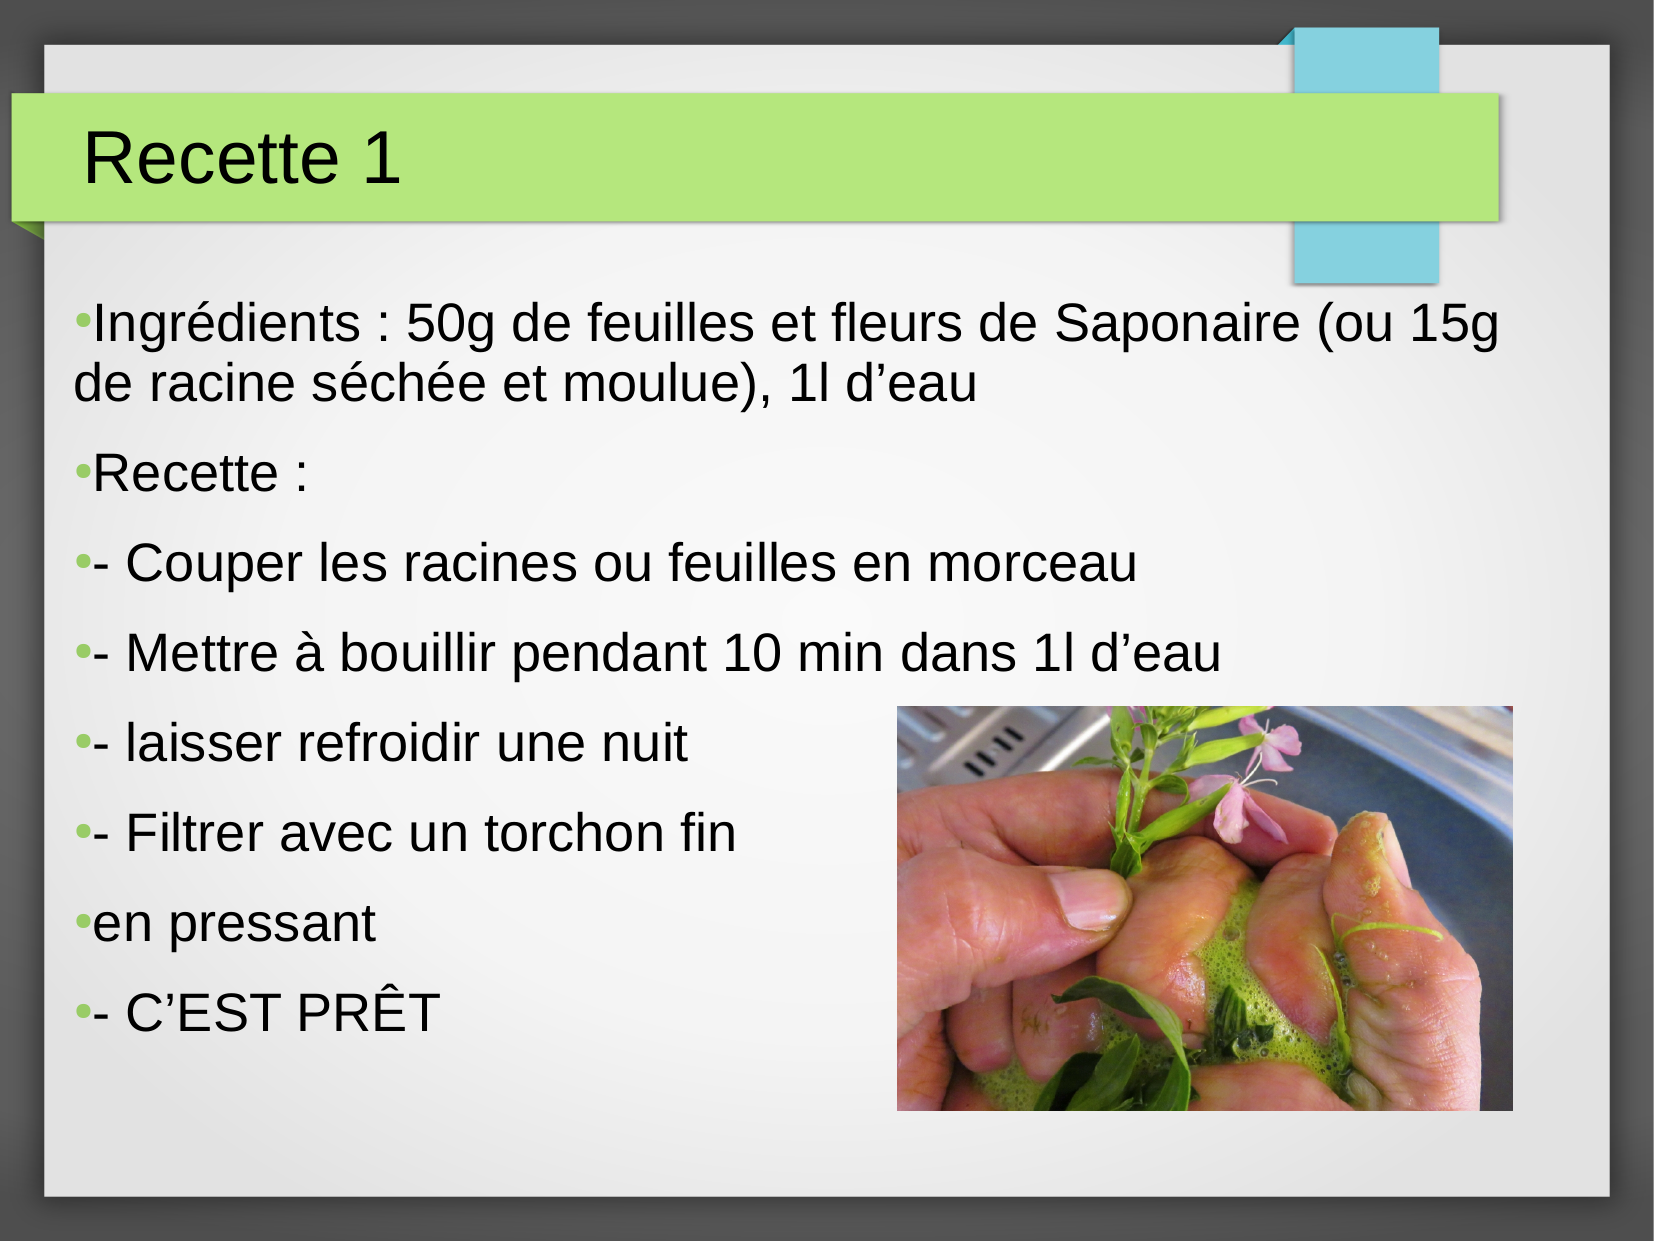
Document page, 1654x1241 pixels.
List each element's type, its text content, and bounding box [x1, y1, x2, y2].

title Recette 1 [82, 94, 1264, 213]
text_box Ingrédients : 50g de feuilles et fleurs de Saponaire (ou 15g de racine séchée et moulue), 1l d’eau Recette : - Couper les racines ou feuilles en morceau - Mettre à bouillir pendant 10 min dans 1l d’eau - laisser refroidir une nuit - Filtrer avec un torchon fin en pressant - C’EST PRÊT [59, 284, 1571, 1028]
picture [897, 1028, 1513, 1111]
